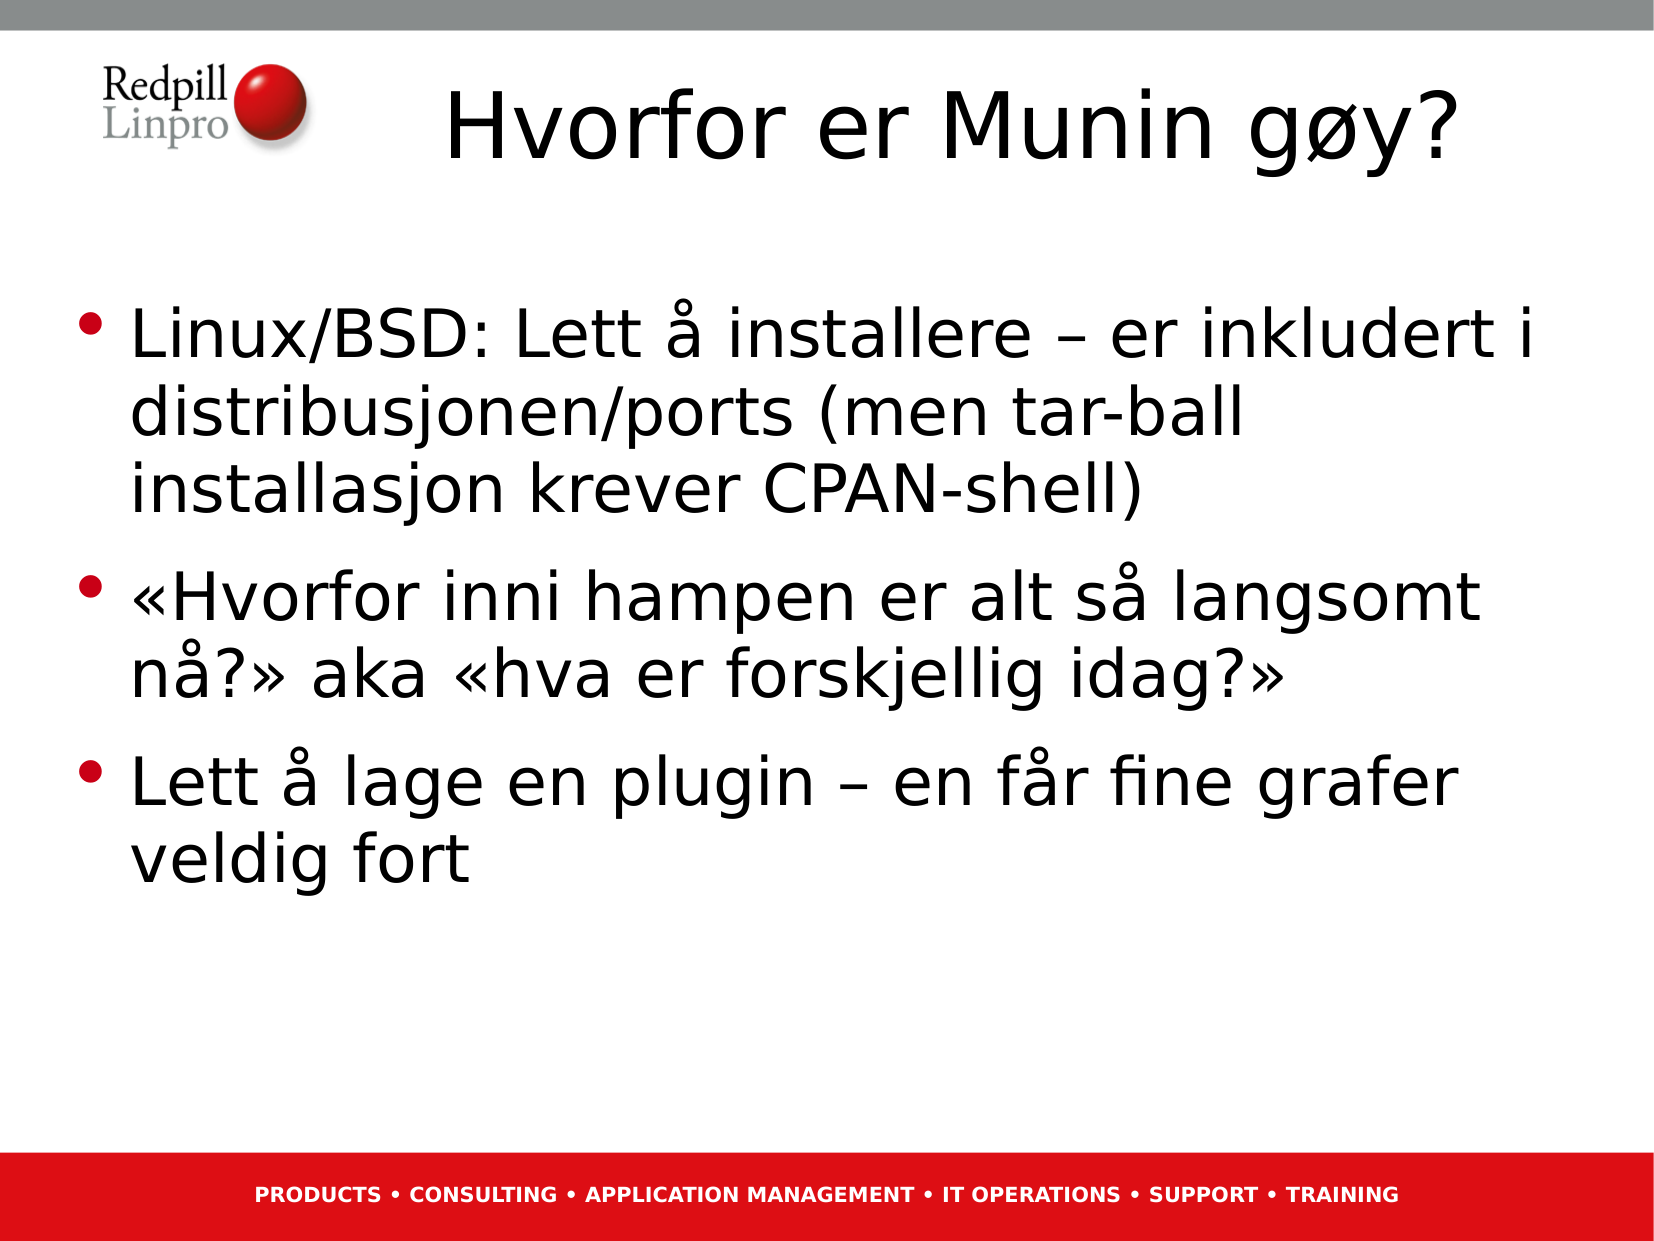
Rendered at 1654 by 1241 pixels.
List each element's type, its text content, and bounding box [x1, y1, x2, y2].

title Hvorfor er Munin gøy? [442, 73, 1571, 181]
list Linux/BSD: Lett å installere – er inkludert i distribusjonen/ports (men tar-ball installasjon krever CPAN-shell) «Hvorfor inni hampen er alt så langsomt nå?» aka «hva er forskjellig idag?» Lett å lage en plugin – en får fine grafer veldig fort [59, 295, 1595, 1093]
picture [0, 0, 1654, 1241]
